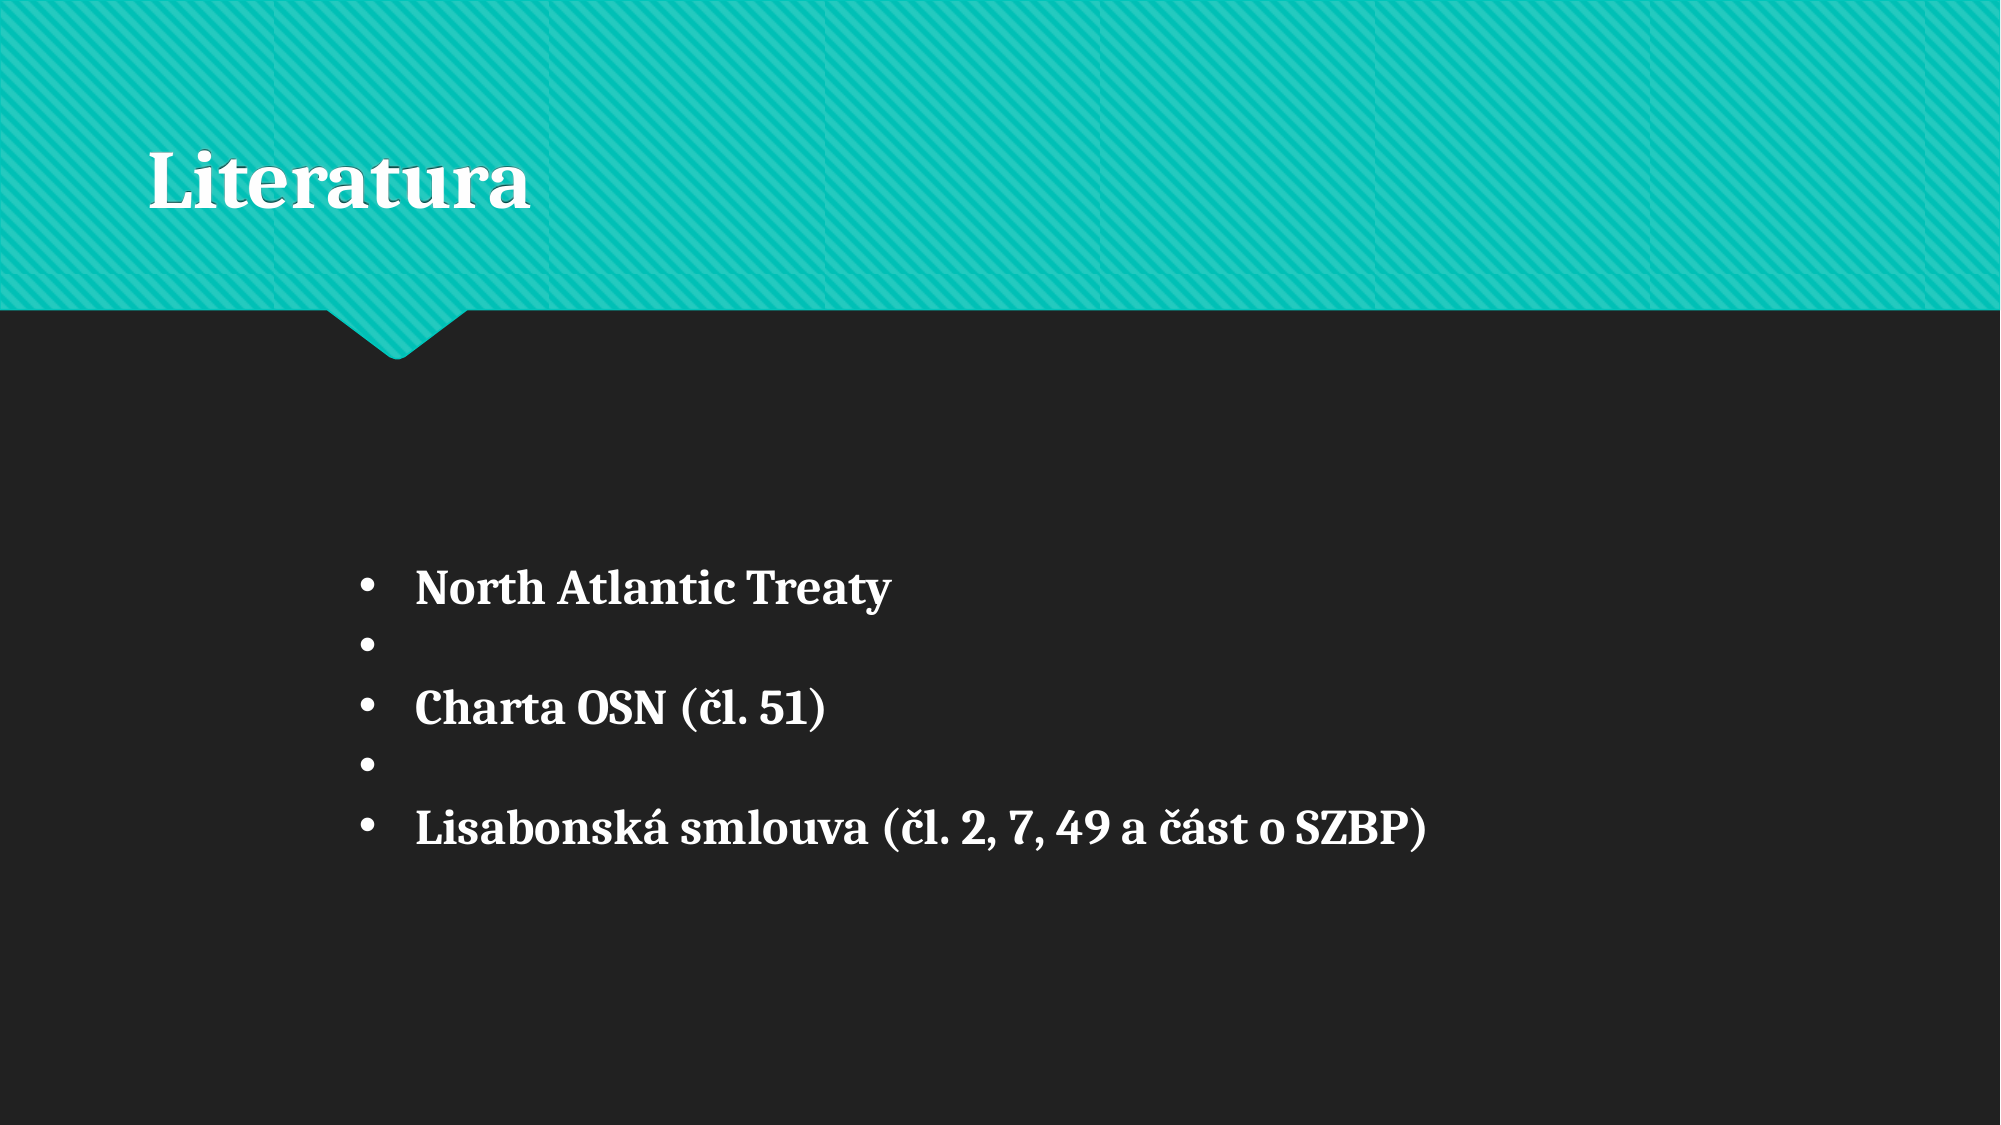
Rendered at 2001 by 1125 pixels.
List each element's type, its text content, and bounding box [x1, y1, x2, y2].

title Literatura [132, 73, 1868, 233]
text_box North Atlantic Treaty Charta OSN (čl. 51) Lisabonská smlouva (čl. 2, 7, 49 a část o SZBP) [344, 547, 1558, 862]
